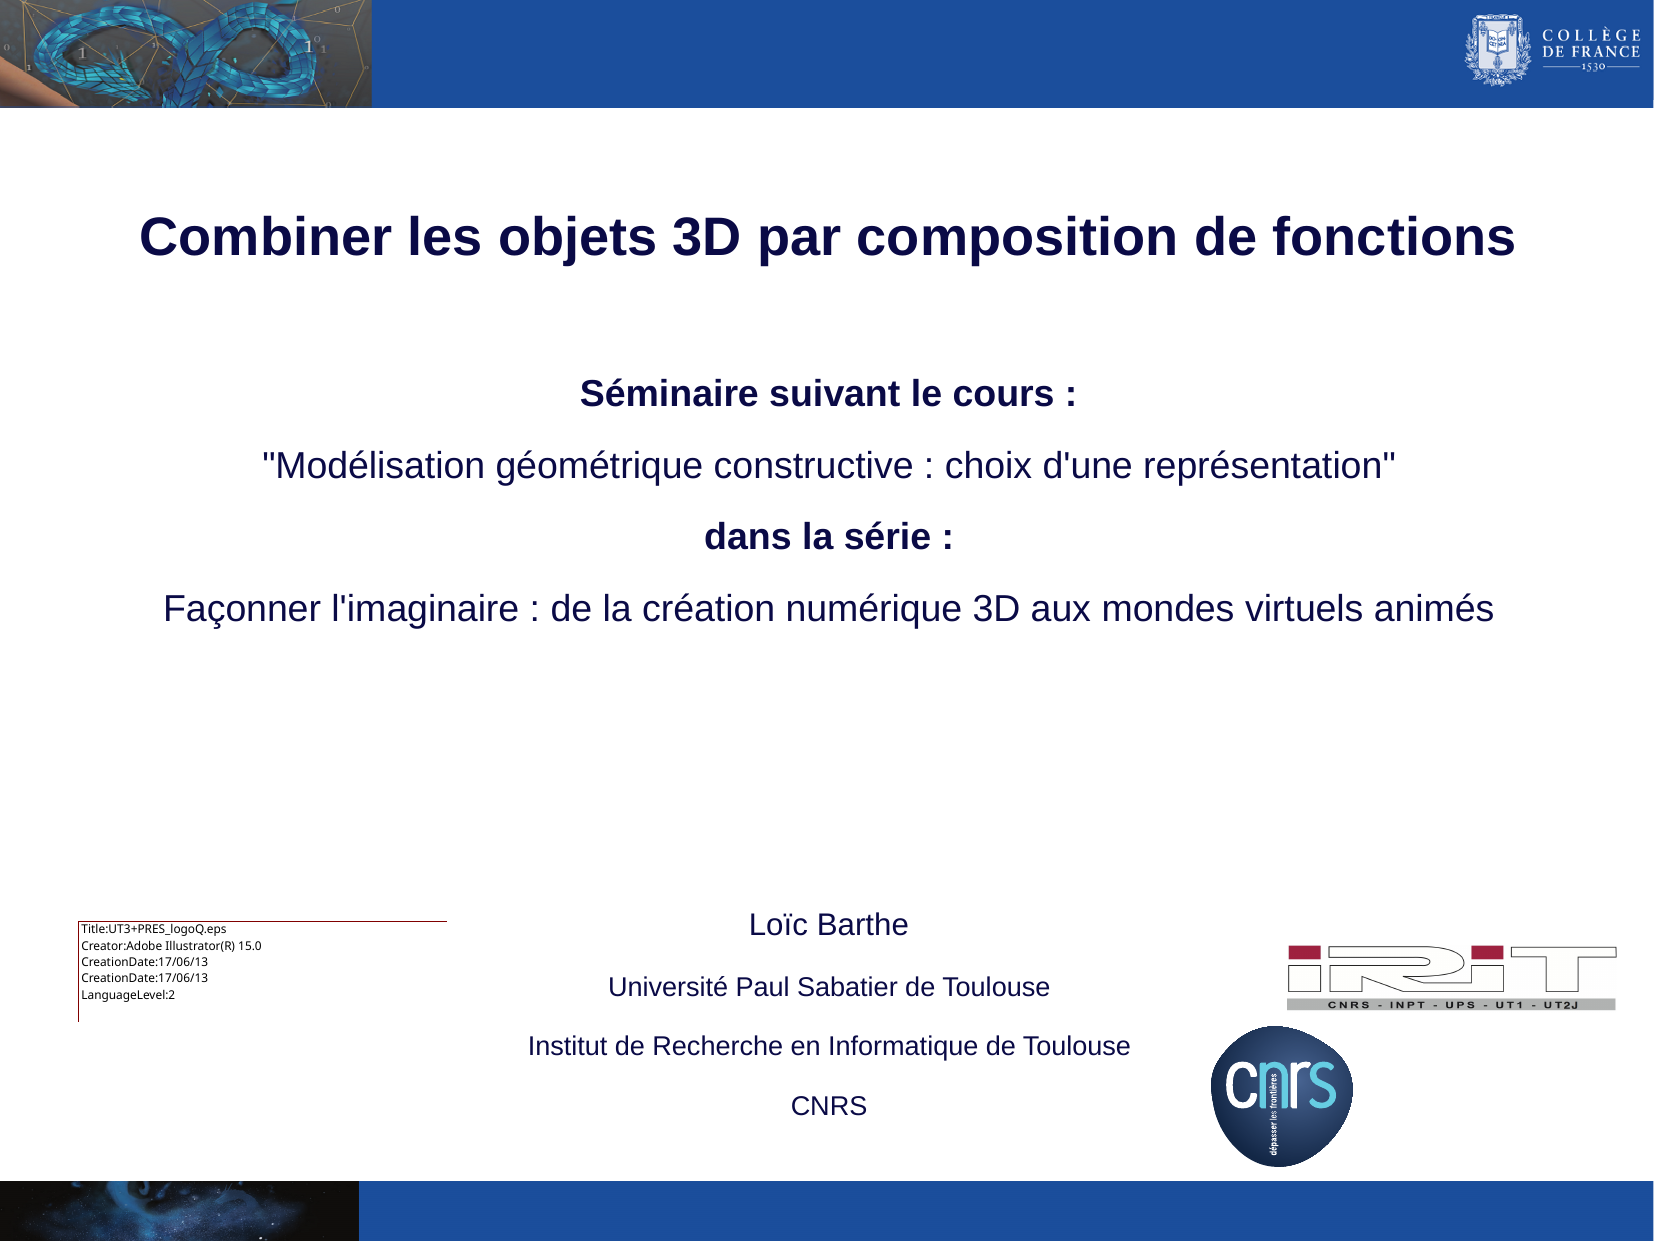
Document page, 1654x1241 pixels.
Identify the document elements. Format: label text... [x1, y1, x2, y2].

picture [1211, 1026, 1353, 1167]
picture [0, 0, 1654, 108]
picture [1287, 945, 1617, 1013]
list Combiner les objets 3D par composition de fonctions Séminaire suivant le cours : "Modélisation géométrique constructive : choix d'une représentation" dans la série : Façonner l'imaginaire : de la création numérique 3D aux mondes virtuels animés Loïc Barthe Université Paul Sabatier de Toulouse Institut de Recherche en Informatique de Toulouse CNRS [58, 206, 1600, 1145]
picture [77, 920, 447, 1022]
picture [0, 1181, 1654, 1241]
